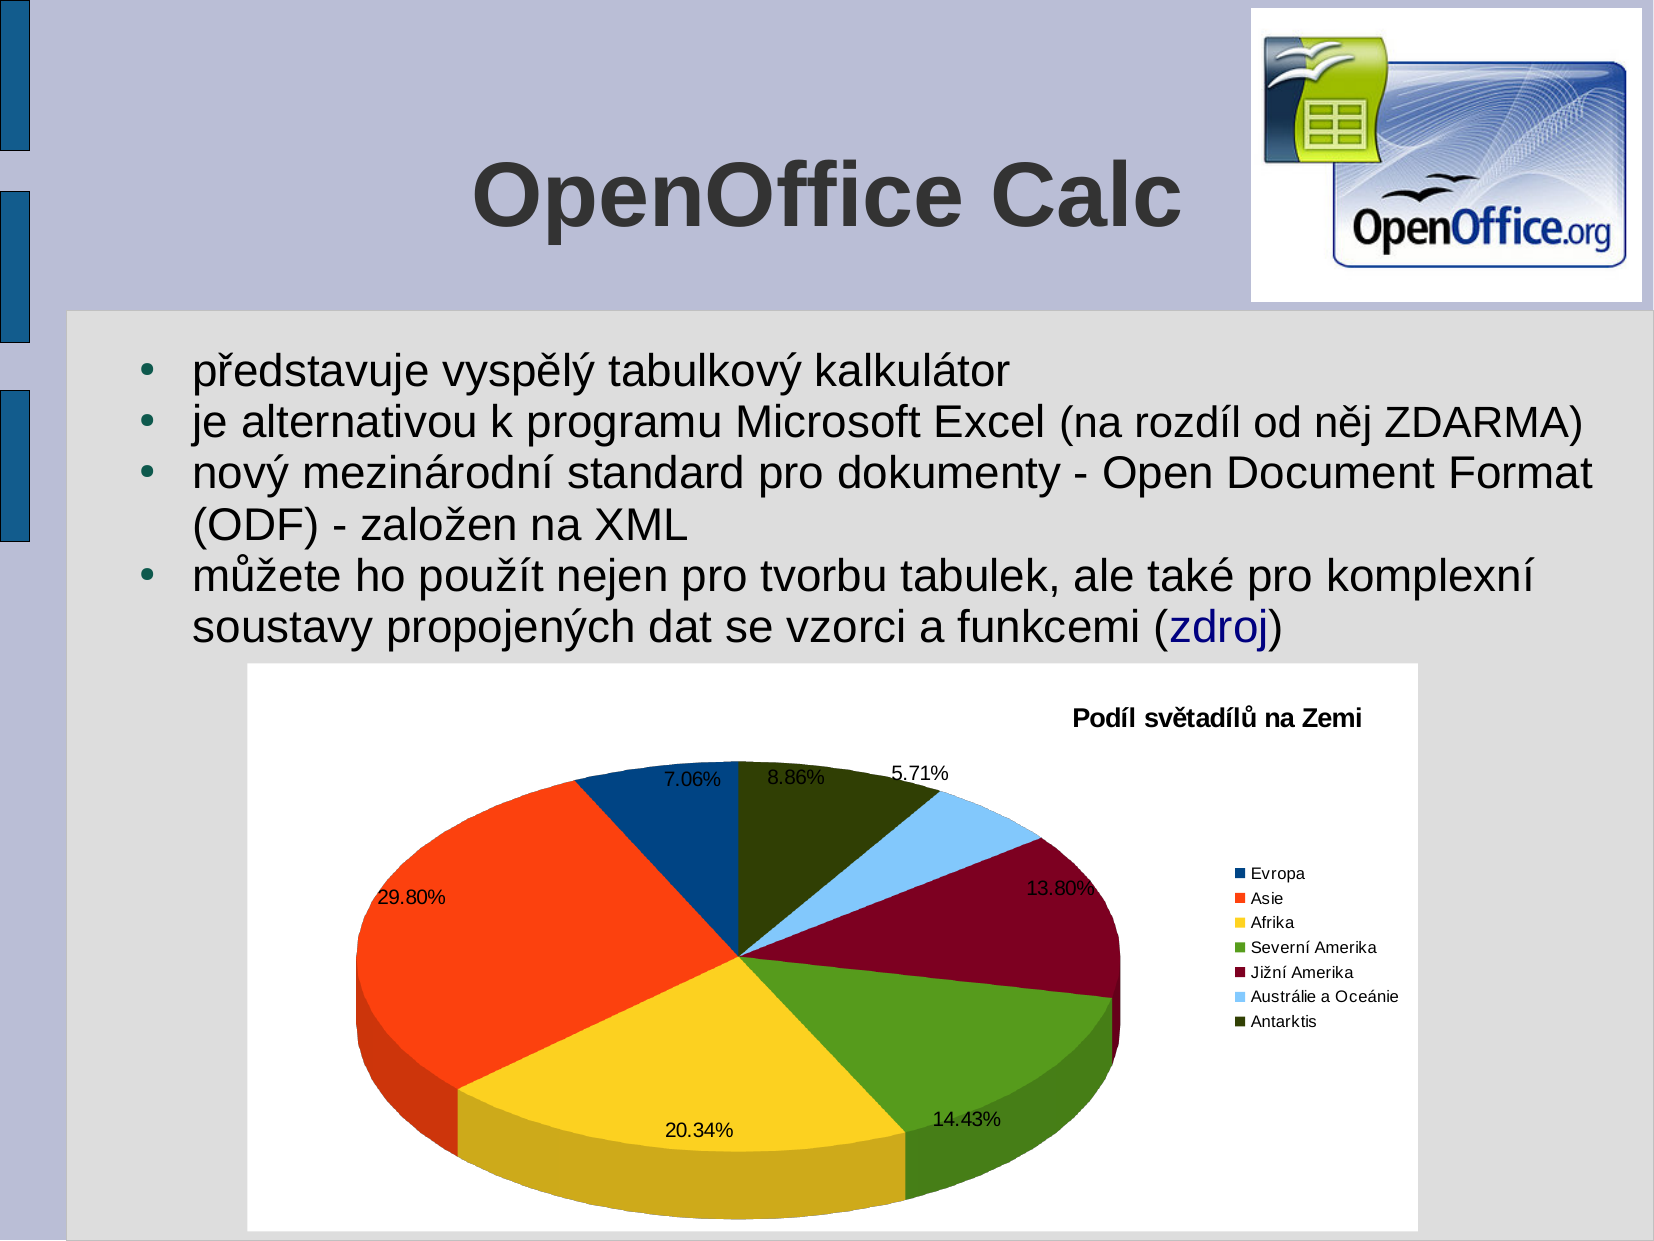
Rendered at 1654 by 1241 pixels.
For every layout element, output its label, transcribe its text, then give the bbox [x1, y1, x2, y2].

chart [247, 663, 1418, 1232]
title OpenOffice Calc [121, 91, 1251, 299]
list představuje vyspělý tabulkový kalkulátor je alternativou k programu Microsoft Excel (na rozdíl od něj ZDARMA) nový mezinárodní standard pro dokumenty - Open Document Format (ODF) - založen na XML můžete ho použít nejen pro tvorbu tabulek, ale také pro komplexní soustavy propojených dat se vzorci a funkcemi (zdroj) [121, 344, 1595, 651]
picture [1251, 8, 1642, 302]
